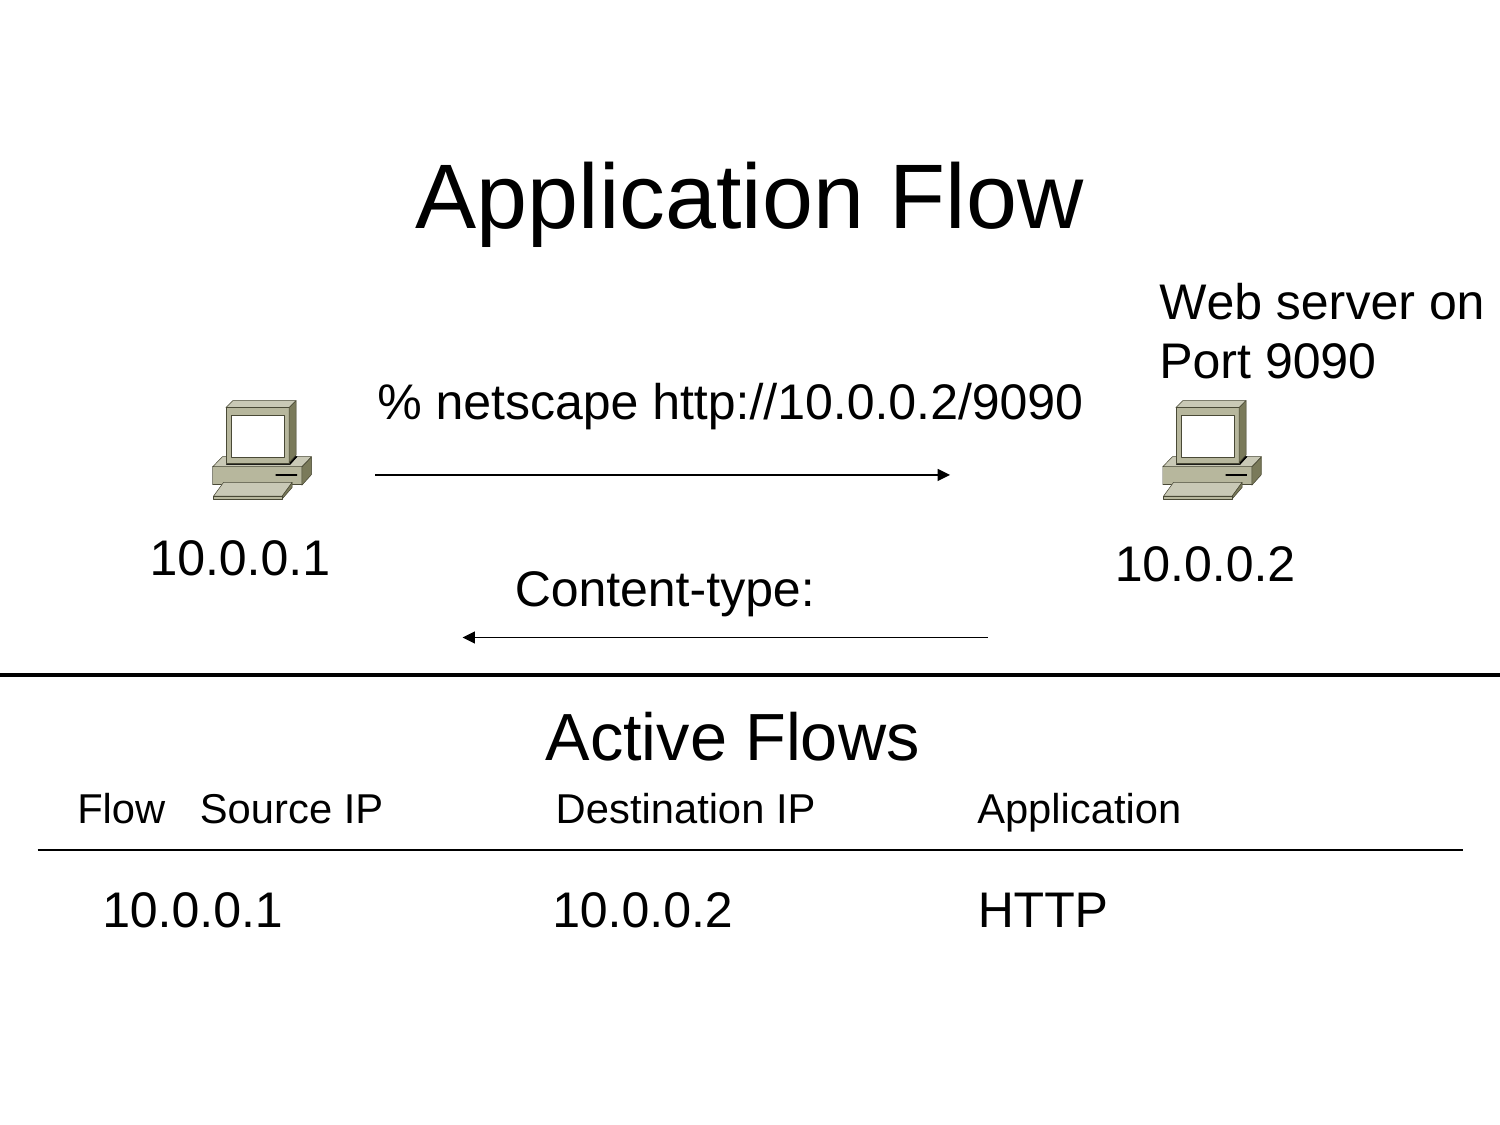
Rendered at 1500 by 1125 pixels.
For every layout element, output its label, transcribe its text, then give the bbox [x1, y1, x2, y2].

title Application Flow [112, 99, 1388, 288]
text_box Active Flows [512, 687, 936, 774]
picture [212, 399, 313, 501]
text_box 10.0.0.1 [134, 519, 346, 595]
text_box % netscape http://10.0.0.2/9090 [362, 362, 1099, 438]
picture [1162, 399, 1263, 501]
text_box 10.0.0.2 [1100, 525, 1311, 601]
text_box Flow Source IP Destination IP Application [62, 774, 1463, 841]
text_box 10.0.0.1 10.0.0.2 HTTP [87, 870, 1463, 946]
text_box Web server on Port 9090 [1144, 262, 1500, 398]
text_box Content-type: [500, 549, 845, 625]
